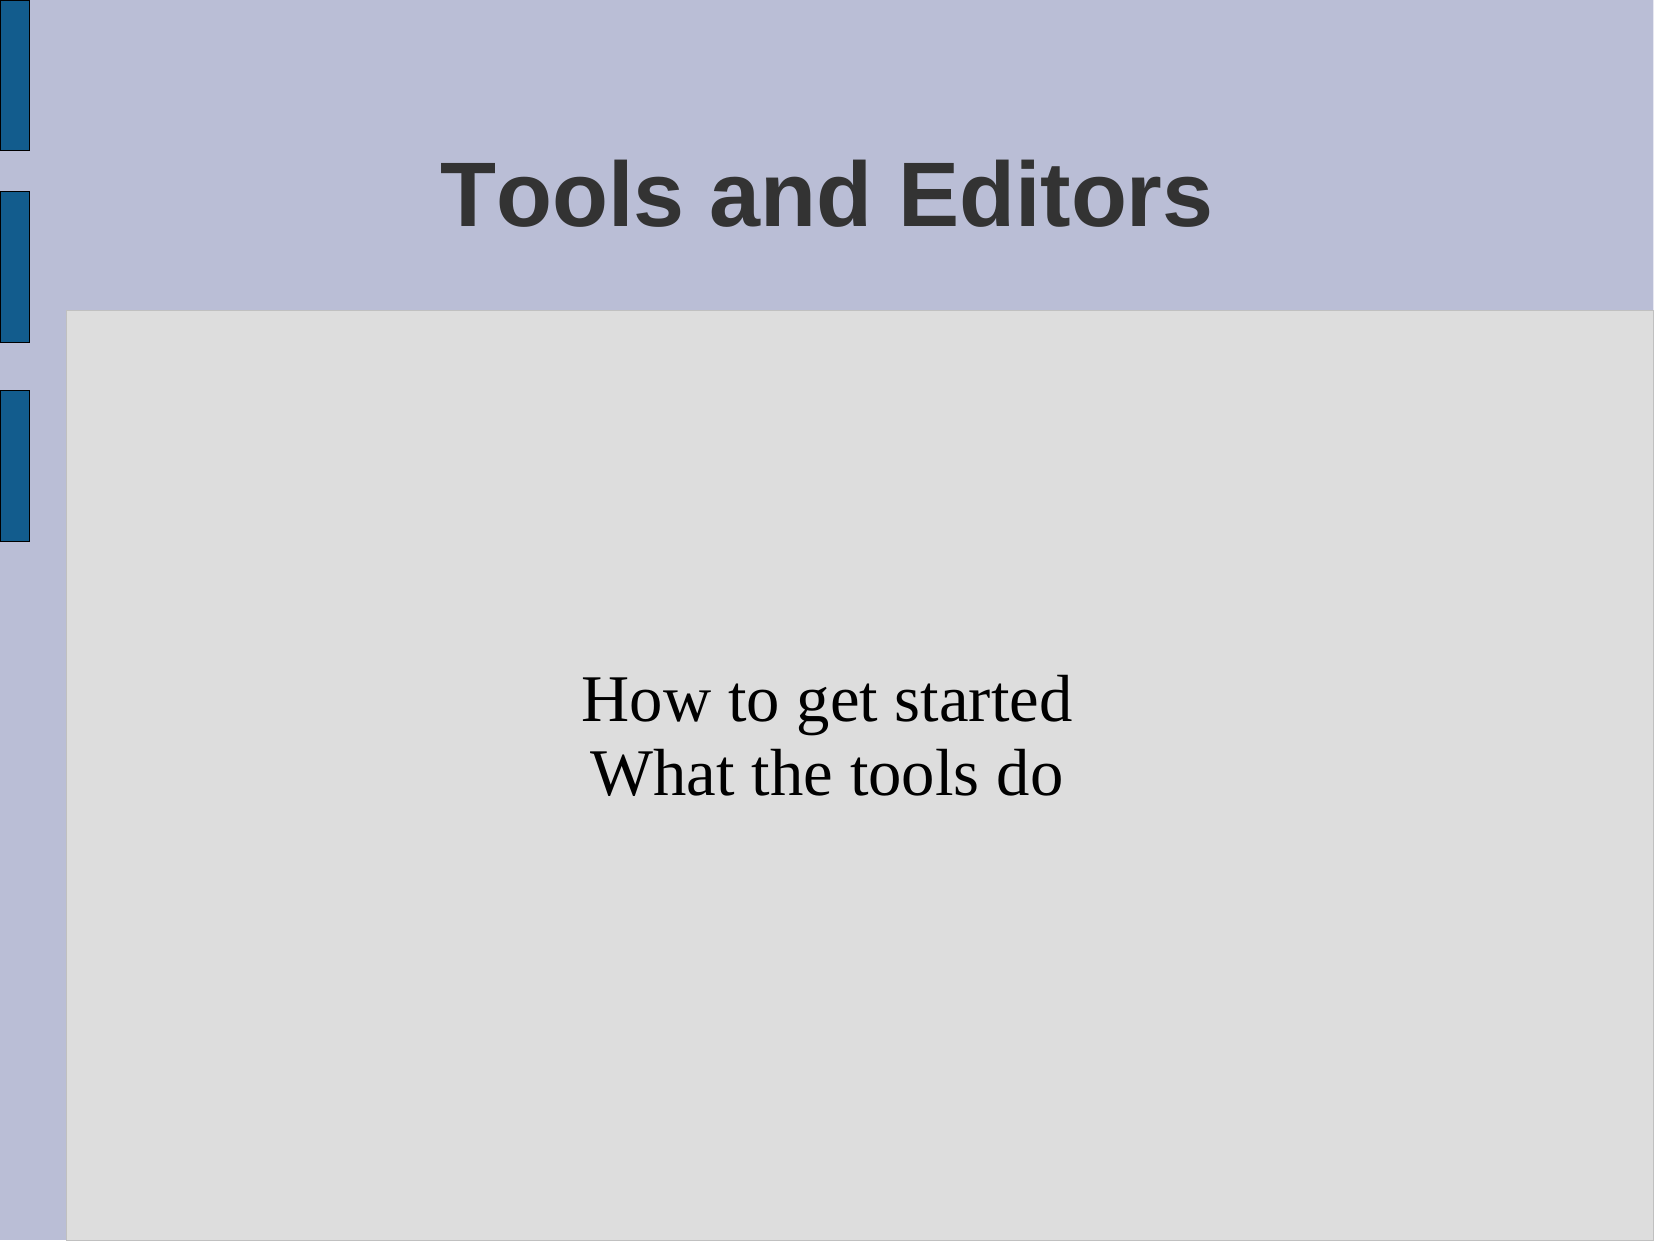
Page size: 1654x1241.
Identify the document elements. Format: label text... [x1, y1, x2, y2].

subtitle How to get started What the tools do [121, 344, 1534, 1127]
title Tools and Editors [121, 91, 1534, 299]
